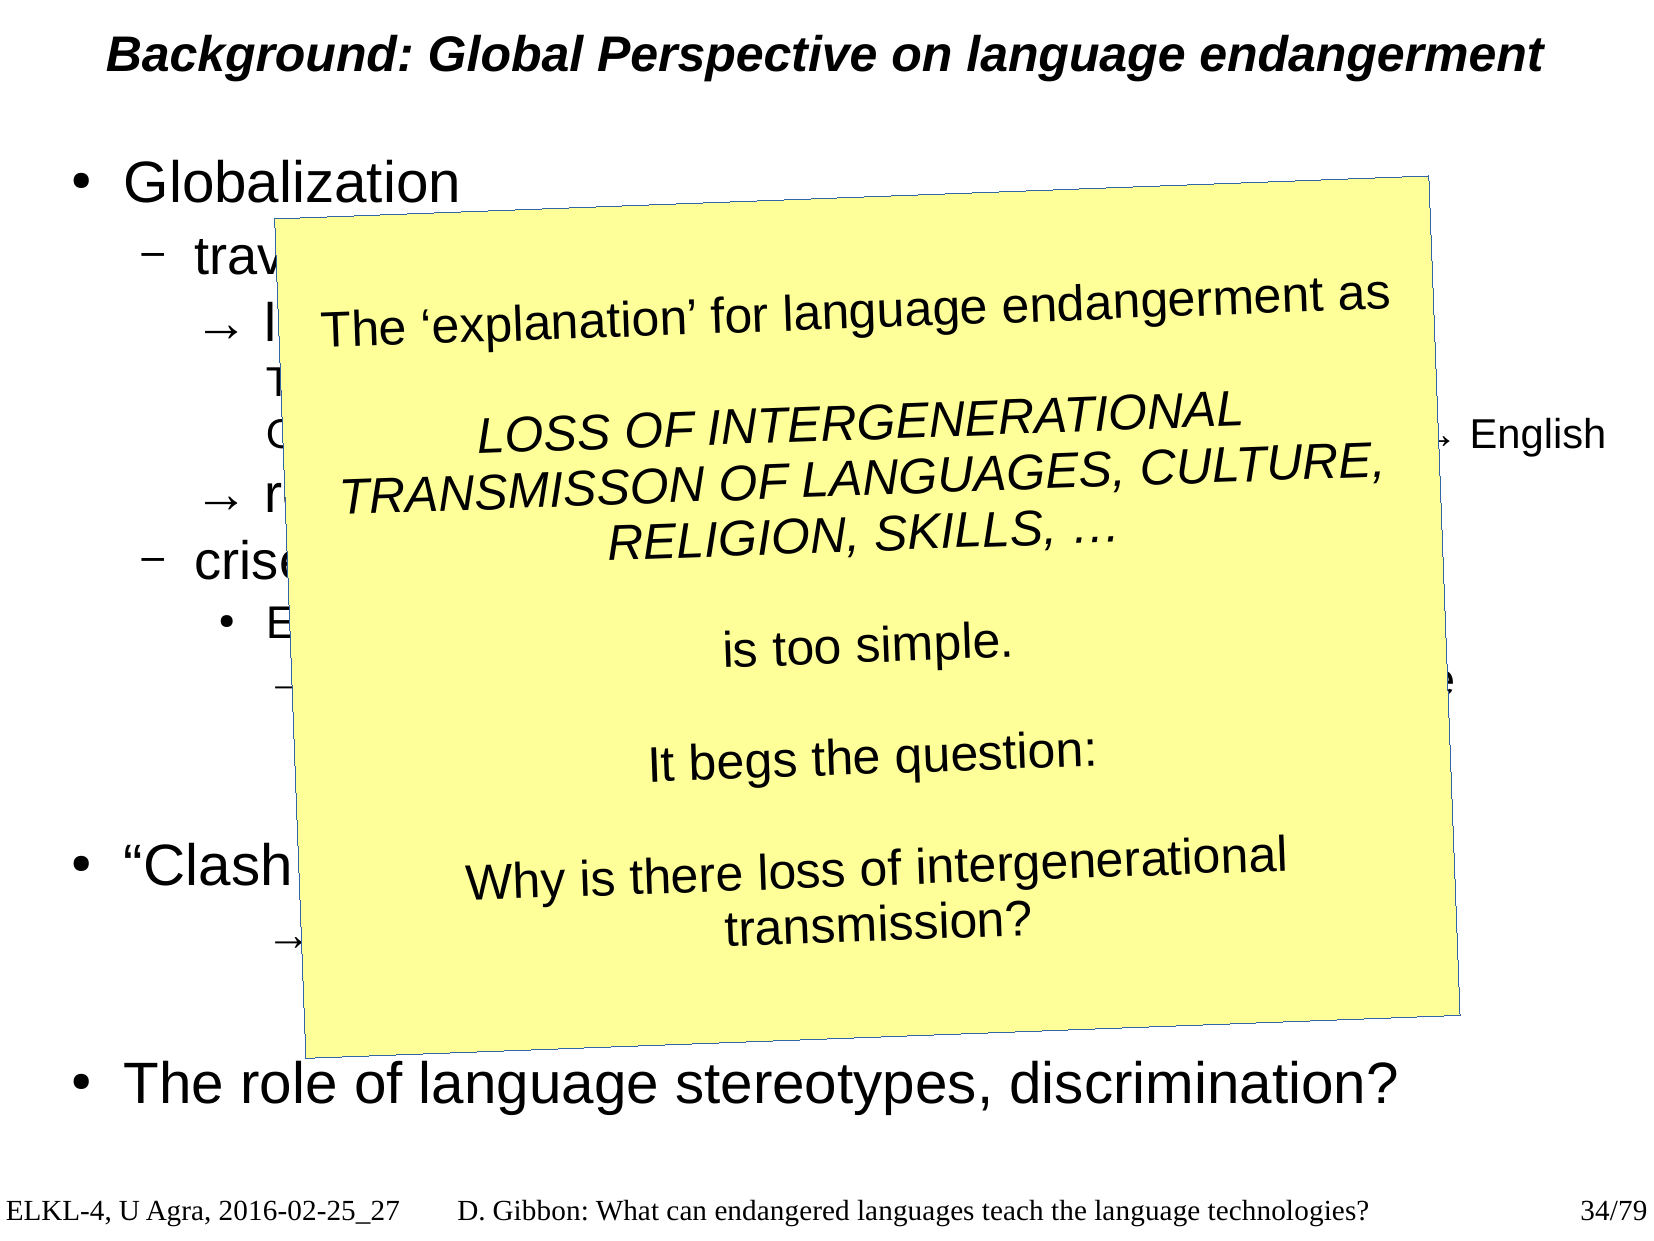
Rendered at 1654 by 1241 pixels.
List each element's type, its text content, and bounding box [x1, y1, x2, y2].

title Background: Global Perspective on language endangerment [0, 2, 1654, 106]
text_box The ‘explanation’ for language endangerment as LOSS OF INTERGENERATIONAL TRANSMISSON OF LANGUAGES, CULTURE, RELIGION, SKILLS, … is too simple. It begs the question: Why is there loss of intergenerational transmission? [274, 175, 1461, 1059]
list Globalization travel, trade, economy, politics → language dominance Trade languages, pidgins: Greek → Latin → Arabic → Portuguese → Spanish → French → English → religion, culture crises Example: climate deterioration (Africa, West Asia) → lack of water → famine → poverty → hunger → disease → migration “Clash of Civilizations” (Samuel Huntington) → conflicts: both local and global The role of language stereotypes, discrimination? [53, 150, 1651, 1141]
